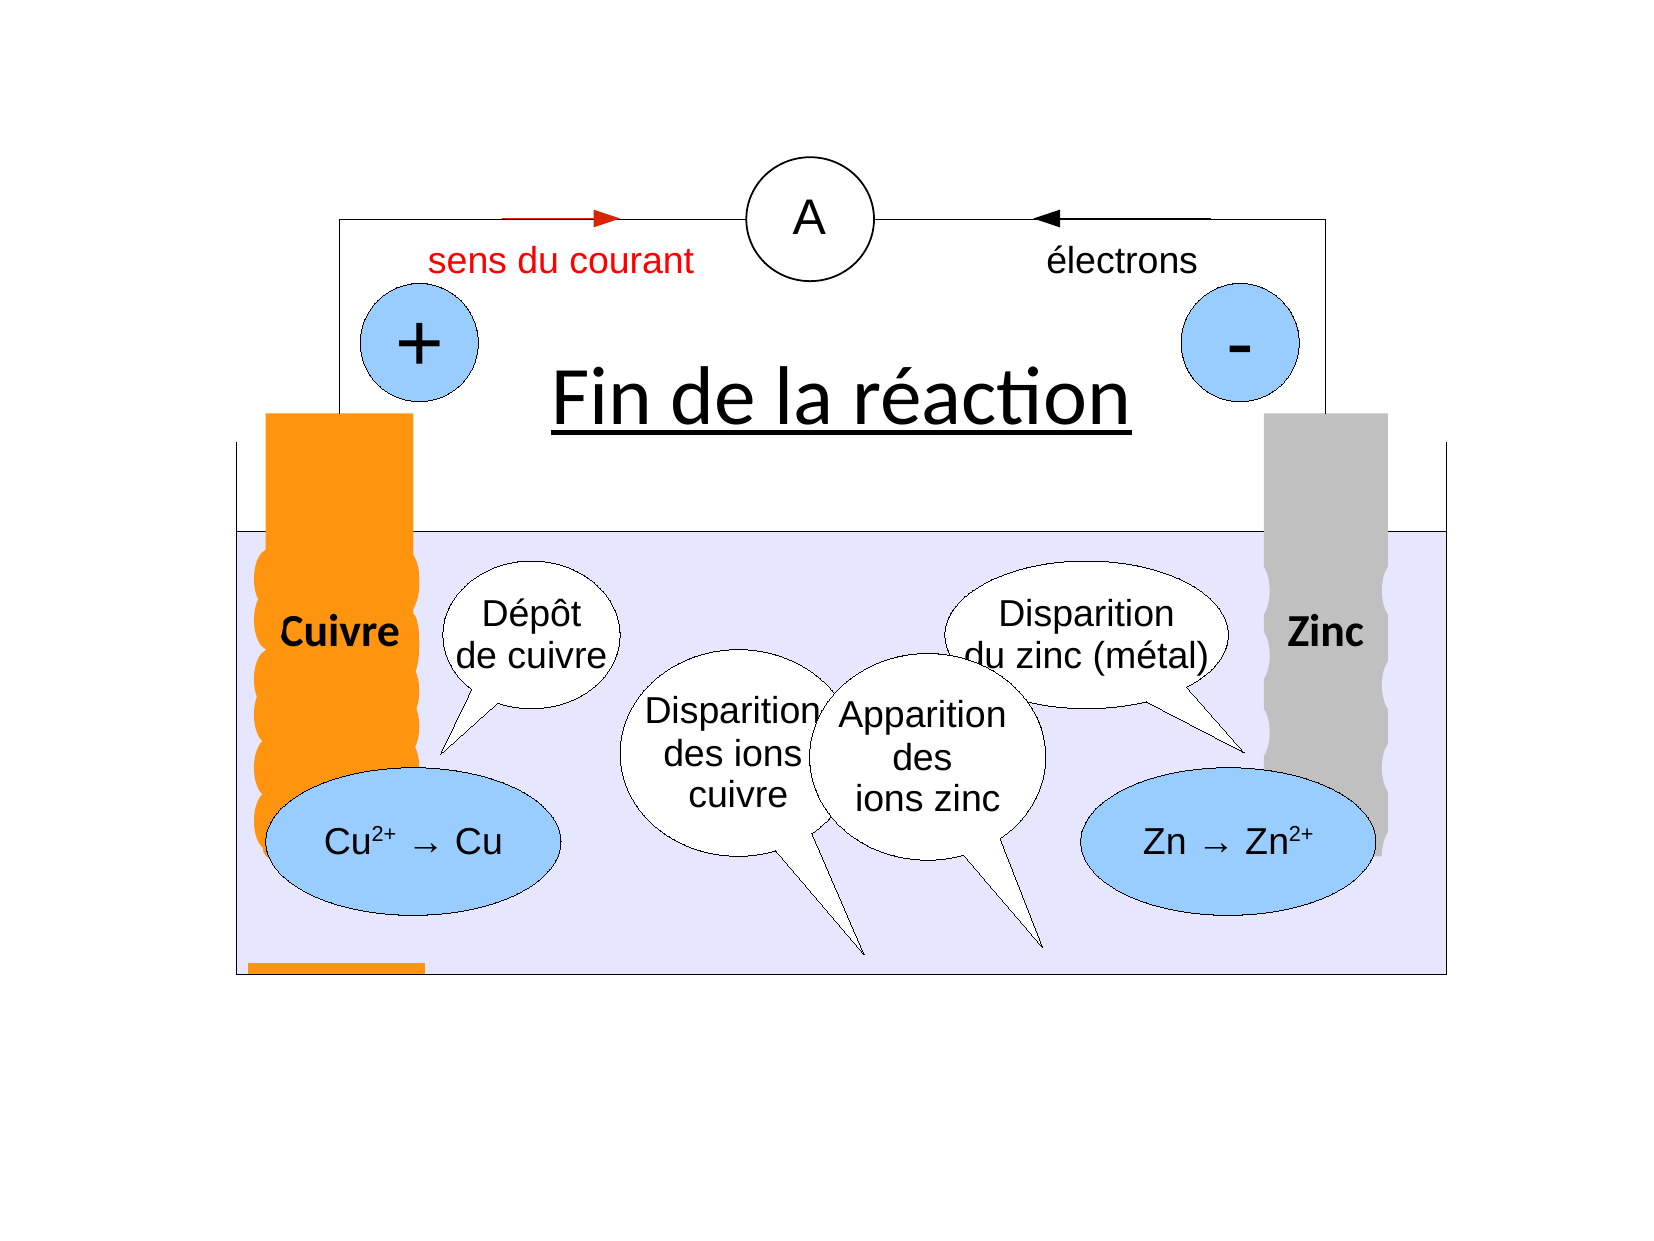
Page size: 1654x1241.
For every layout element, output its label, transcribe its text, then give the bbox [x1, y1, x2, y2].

text_box Zn → Zn2+ [1080, 767, 1376, 916]
text_box Zinc [1263, 413, 1388, 857]
text_box Disparition du zinc (métal) [944, 561, 1245, 753]
text_box A [777, 181, 842, 281]
text_box Disparition des ions cuivre [620, 649, 865, 955]
text_box Dépôt de cuivre [440, 561, 621, 755]
text_box Fin de la réaction [413, 354, 1270, 471]
text_box Apparition des ions zinc [809, 653, 1046, 948]
text_box [237, 531, 1446, 975]
text_box - [1181, 283, 1300, 402]
text_box [746, 157, 875, 273]
text_box Cu2+ → Cu [265, 767, 562, 916]
text_box + [360, 283, 479, 402]
text_box Cuivre [265, 413, 414, 806]
